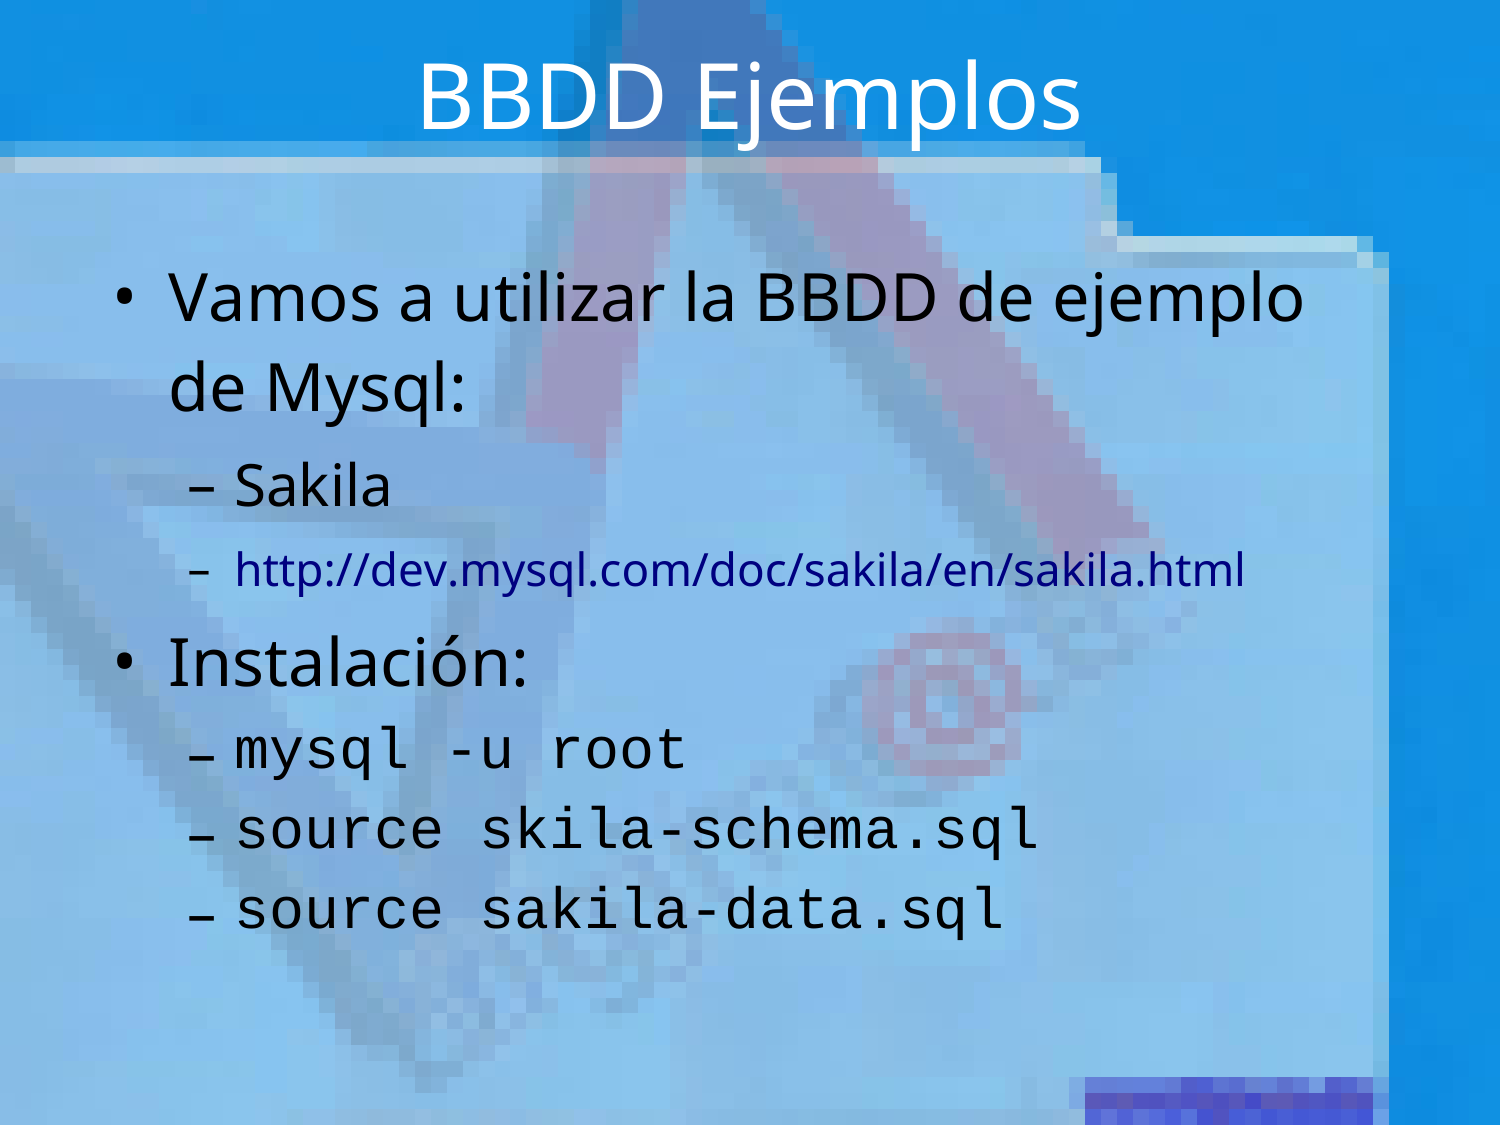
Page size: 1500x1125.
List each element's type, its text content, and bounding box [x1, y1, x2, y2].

title BBDD Ejemplos [112, 0, 1388, 214]
list Vamos a utilizar la BBDD de ejemplo de Mysql: Sakila http://dev.mysql.com/doc/sakila/en/sakila.html Instalación: mysql -u root source skila-schema.sql source sakila-data.sql [112, 249, 1388, 1001]
picture [0, 0, 1500, 1125]
